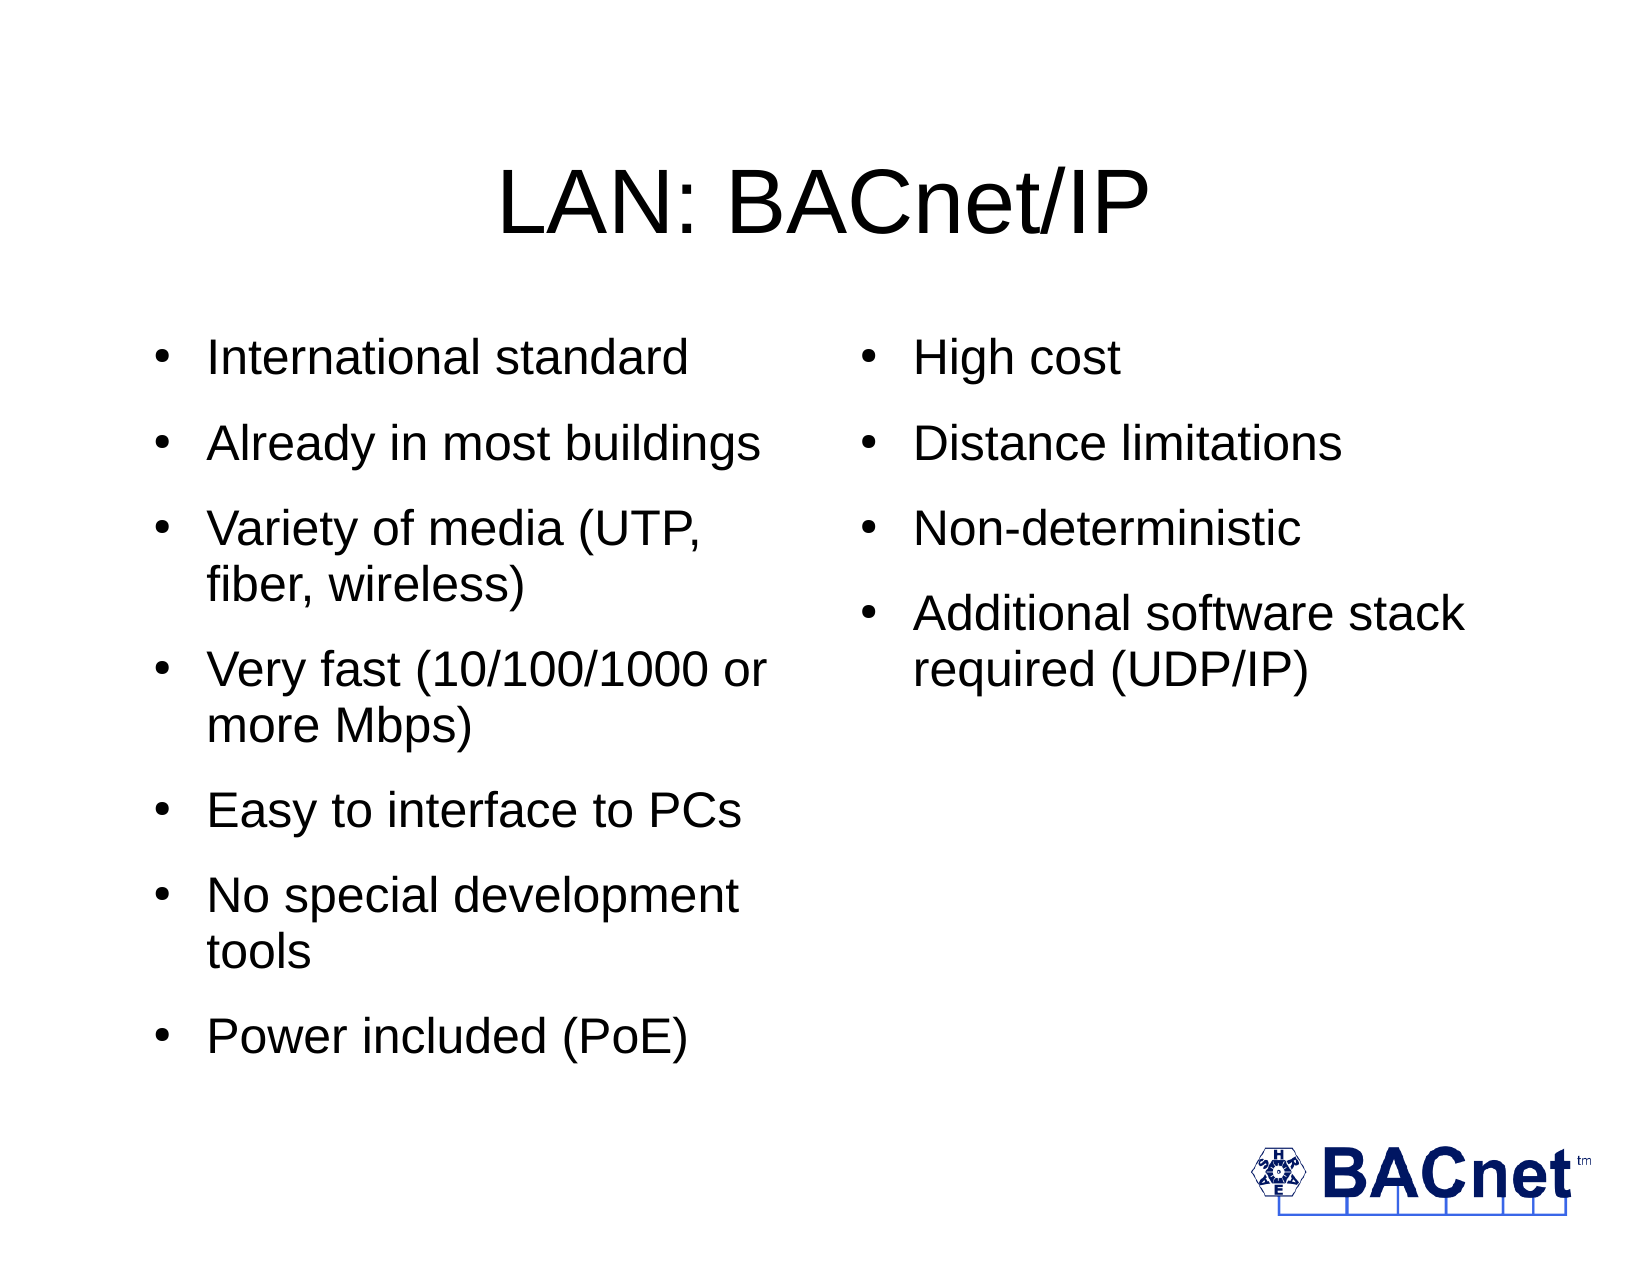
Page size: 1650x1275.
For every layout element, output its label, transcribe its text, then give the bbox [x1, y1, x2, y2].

title LAN: BACnet/IP [135, 112, 1515, 291]
list International standard Already in most buildings Variety of media (UTP, fiber, wireless) Very fast (10/100/1000 or more Mbps) Easy to interface to PCs No special development tools Power included (PoE) [135, 329, 809, 1079]
list High cost Distance limitations Non-deterministic Additional software stack required (UDP/IP) [842, 329, 1515, 1079]
picture [1251, 1146, 1591, 1216]
